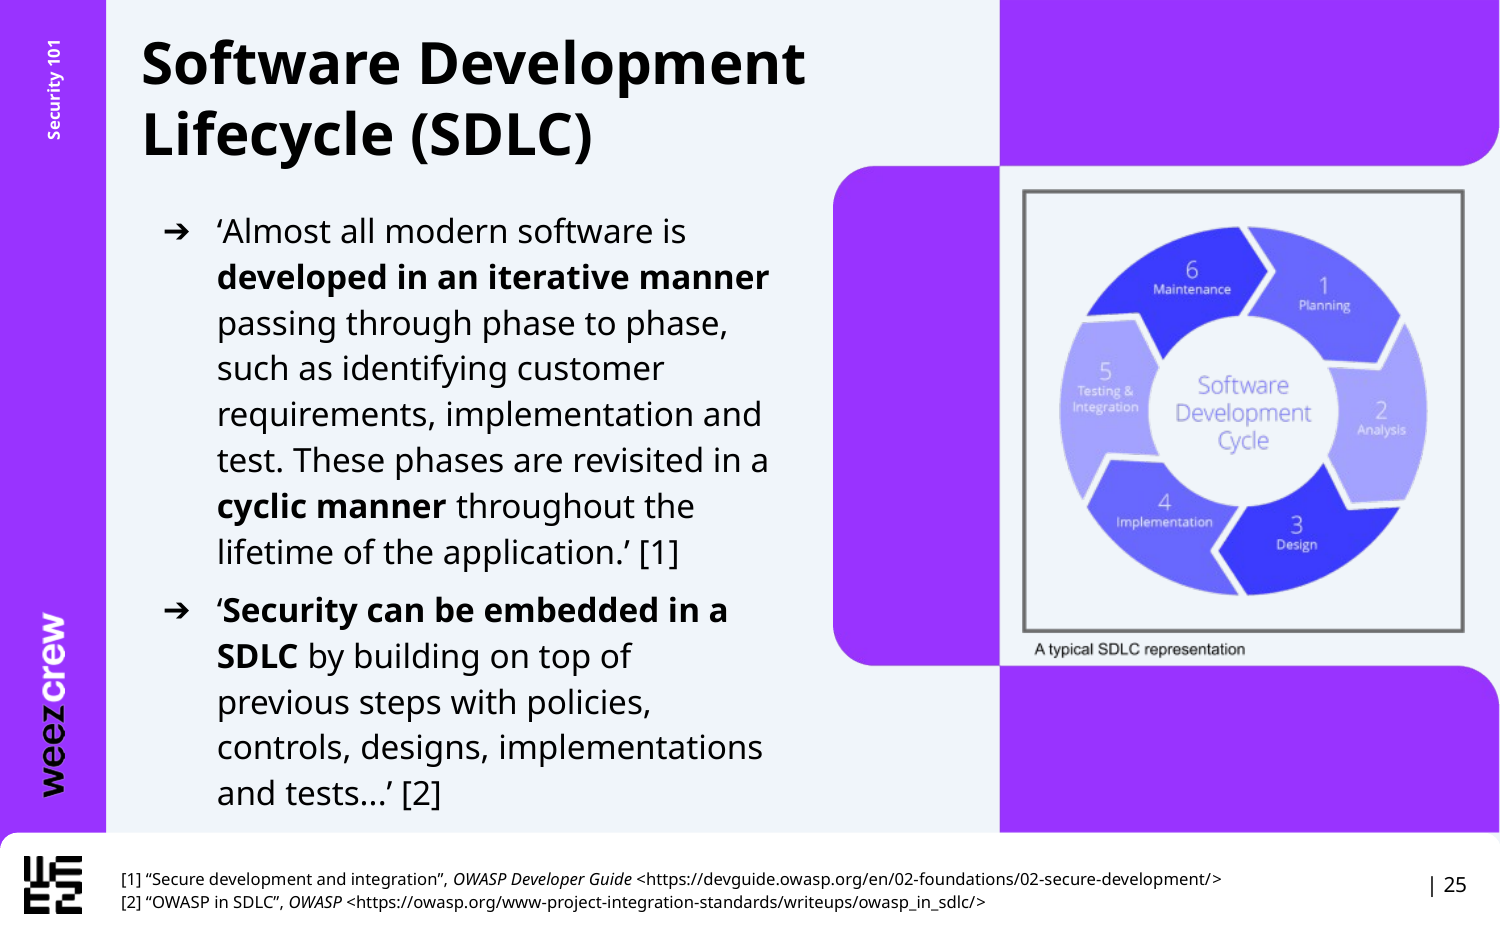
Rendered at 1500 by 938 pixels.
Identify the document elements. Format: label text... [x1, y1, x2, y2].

subtitle [1] “Secure development and integration”, OWASP Developer Guide <https://devguide.owasp.org/en/02-foundations/02-secure-development/> [2] “OWASP in SDLC”, OWASP <https://owasp.org/www-project-integration-standards/writeups/owasp_in_sdlc/> [106, 838, 1426, 938]
slide_number | <number> [1426, 850, 1482, 922]
list ‘Almost all modern software is developed in an iterative manner passing through phase to phase, such as identifying customer requirements, implementation and test. These phases are revisited in a cyclic manner throughout the lifetime of the application.’ [1] ‘Security can be embedded in a SDLC by building on top of previous steps with policies, controls, designs, implementations and tests...’ [2] [126, 188, 788, 809]
picture [43, 612, 65, 798]
title Security 101 [0, 24, 107, 497]
picture [833, 0, 1500, 833]
title Software Development Lifecycle (SDLC) [126, 24, 976, 170]
picture [24, 856, 82, 914]
